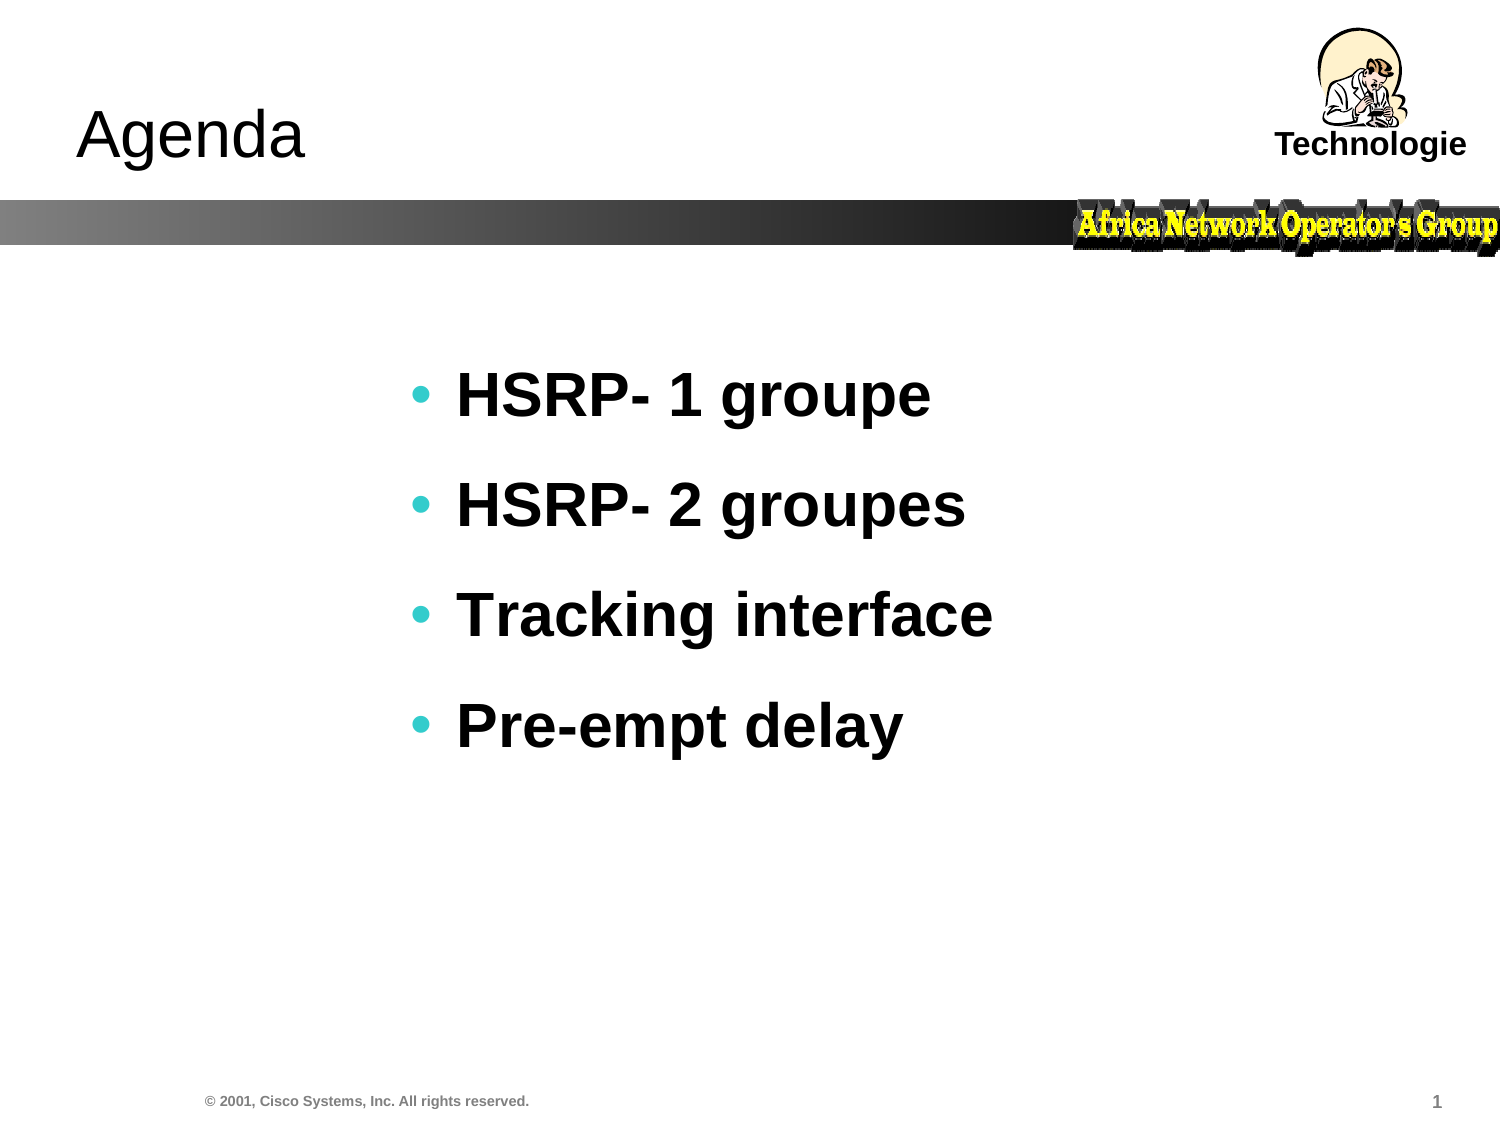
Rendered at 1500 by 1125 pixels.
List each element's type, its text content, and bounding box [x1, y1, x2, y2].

picture [1317, 26, 1409, 118]
text_box Technologie [1262, 118, 1482, 169]
title Agenda [62, 41, 1313, 179]
list HSRP- 1 groupe HSRP- 2 groupes Tracking interface Pre-empt delay [74, 187, 1424, 1043]
